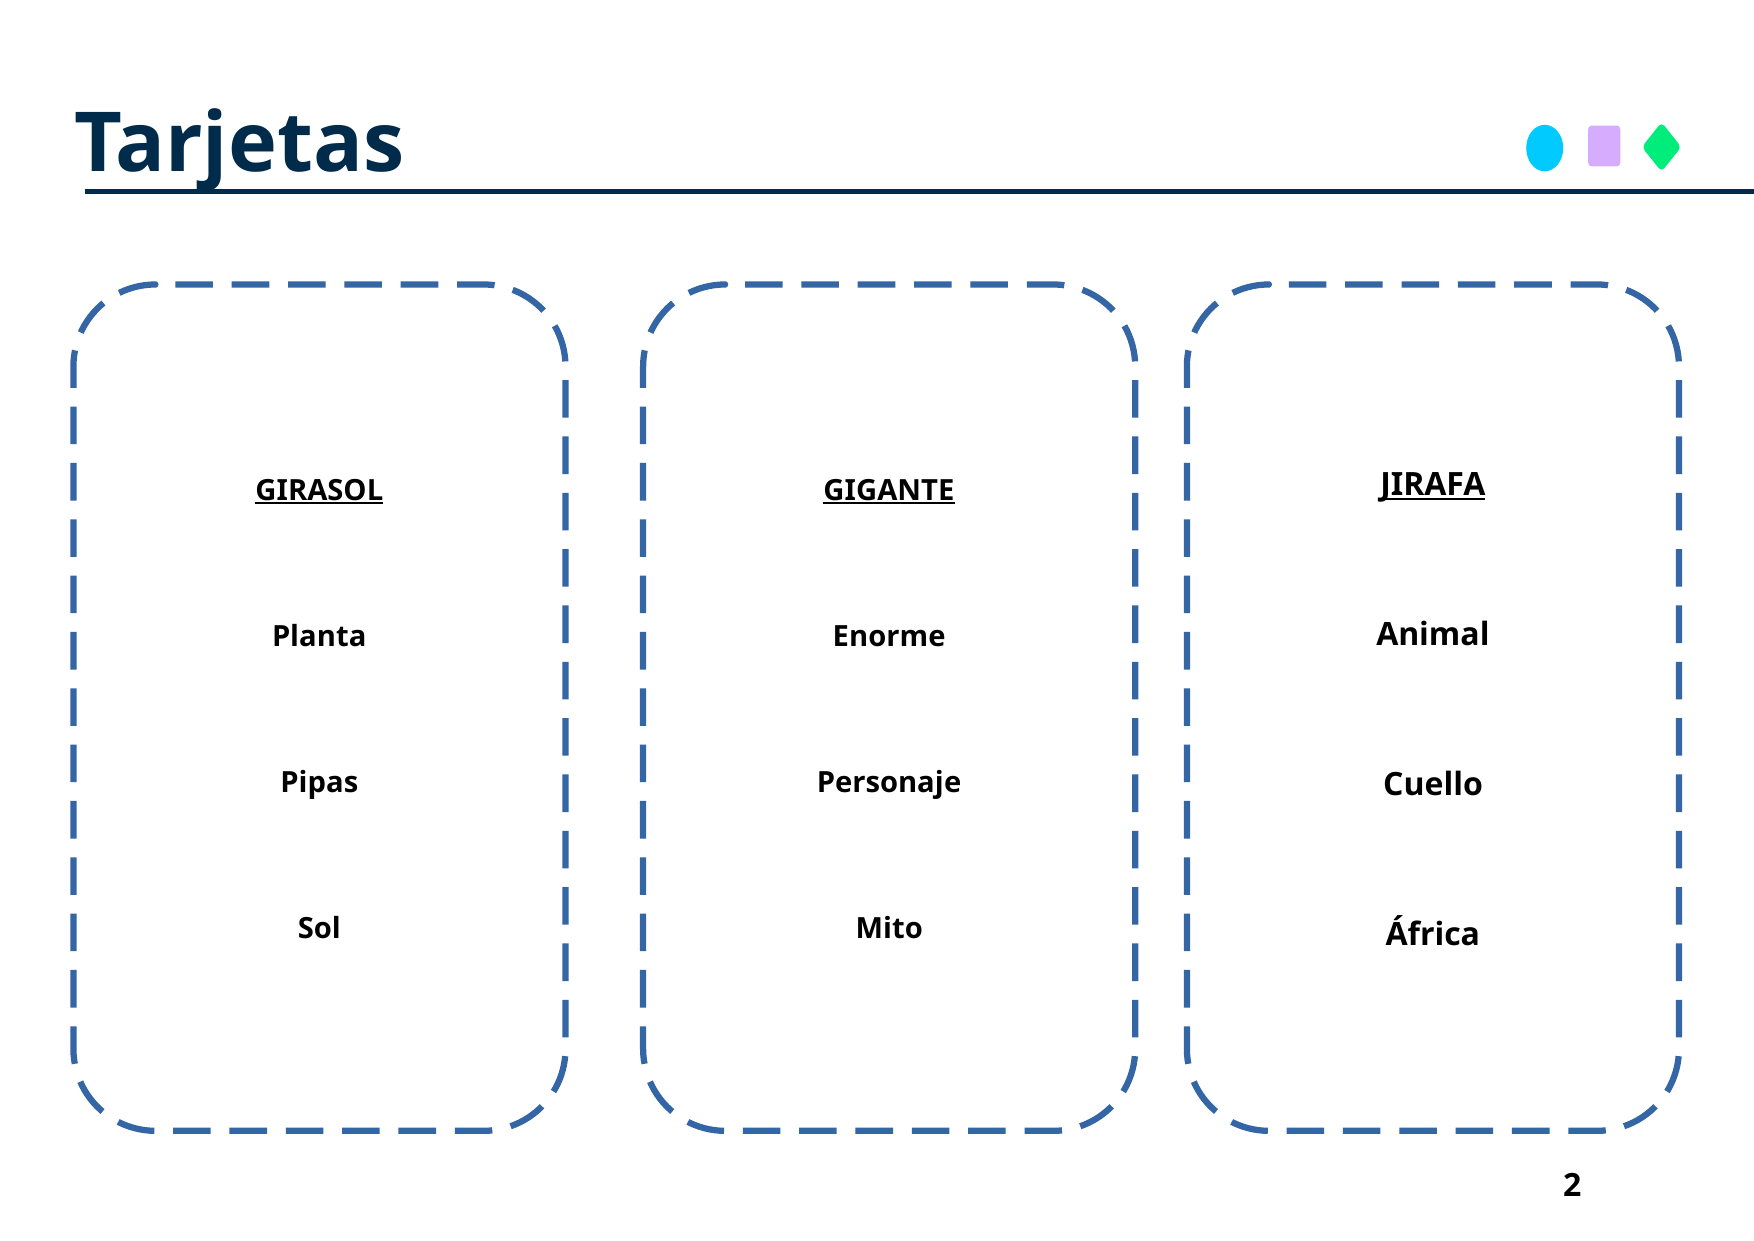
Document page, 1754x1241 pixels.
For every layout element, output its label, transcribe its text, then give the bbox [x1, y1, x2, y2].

text_box GIRASOL Planta Pipas Sol [73, 284, 566, 1131]
text_box GIGANTE Enorme Personaje Mito [643, 284, 1136, 1131]
title Tarjetas [74, 32, 1404, 196]
text_box JIRAFA Animal Cuello África [1186, 284, 1679, 1131]
